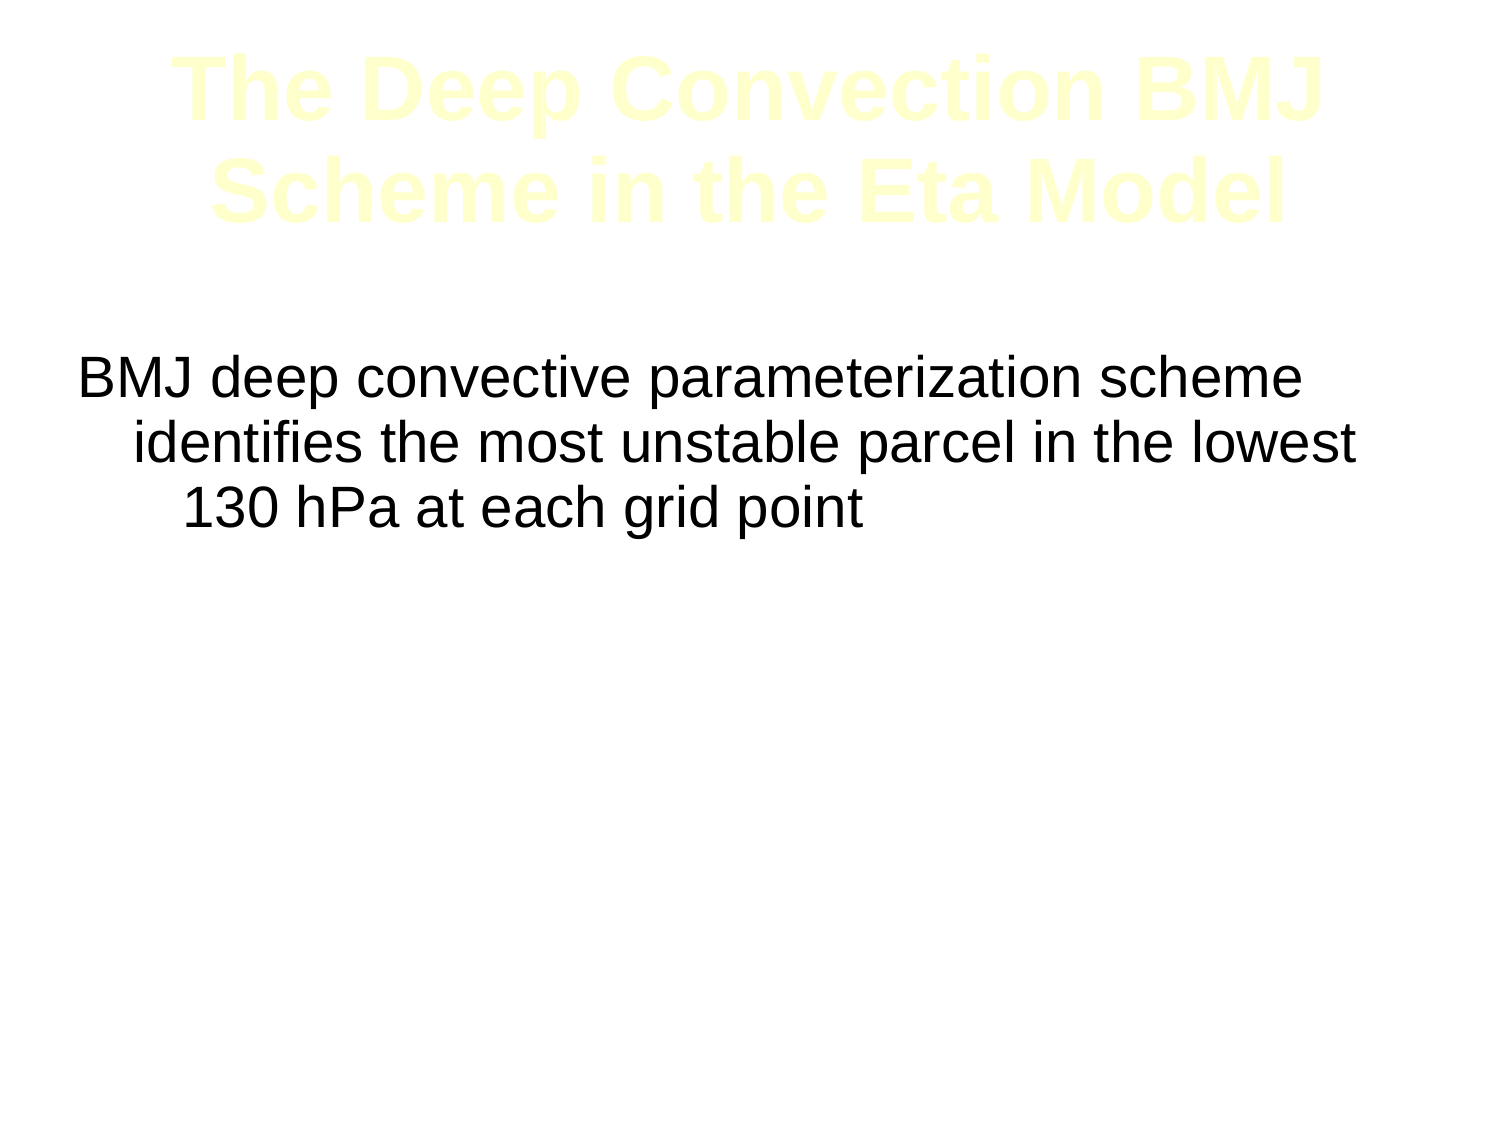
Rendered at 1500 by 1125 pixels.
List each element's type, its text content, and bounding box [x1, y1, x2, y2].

title The Deep Convection BMJ Scheme in the Eta Model [112, 14, 1388, 250]
list BMJ deep convective parameterization scheme identifies the most unstable parcel in the lowest 130 hPa at each grid point [62, 337, 1438, 1013]
